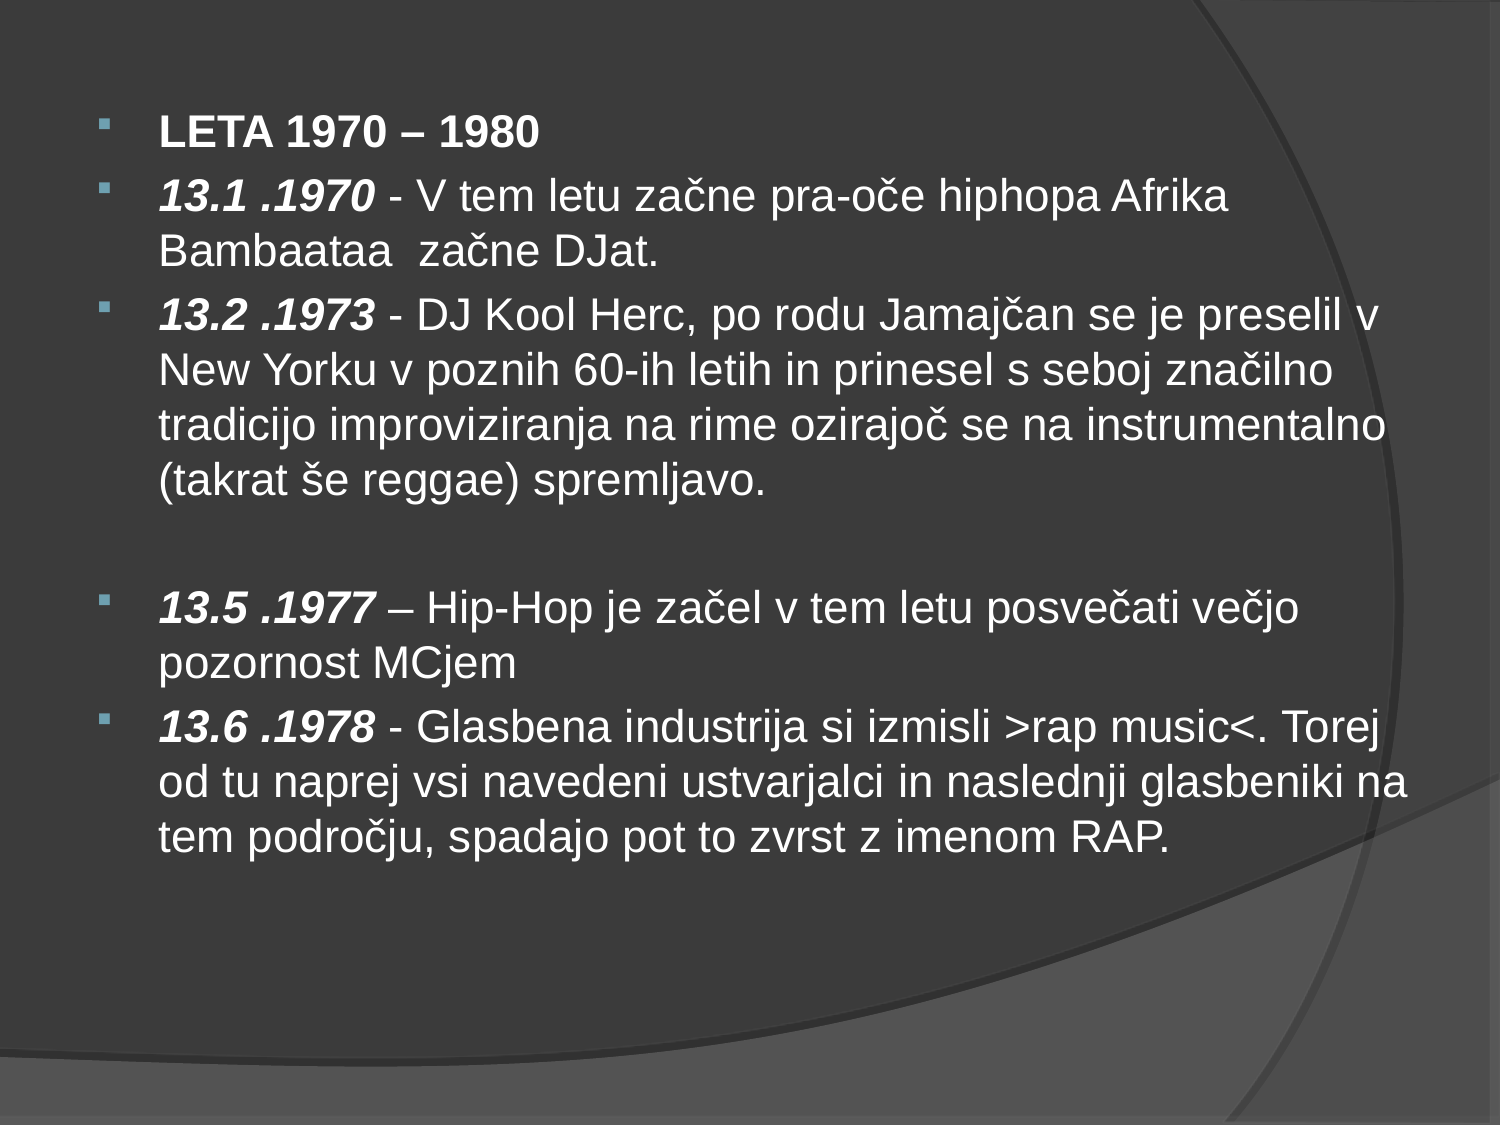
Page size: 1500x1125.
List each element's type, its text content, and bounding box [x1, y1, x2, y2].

list LETA 1970 – 1980 13.1 .1970 - V tem letu začne pra-oče hiphopa Afrika Bambaataa začne DJat. 13.2 .1973 - DJ Kool Herc, po rodu Jamajčan se je preselil v New Yorku v poznih 60-ih letih in prinesel s seboj značilno tradicijo improviziranja na rime ozirajoč se na instrumentalno (takrat še reggae) spremljavo. 13.5 .1977 – Hip-Hop je začel v tem letu posvečati večjo pozornost MCjem 13.6 .1978 - Glasbena industrija si izmisli >rap music<. Torej od tu naprej vsi navedeni ustvarjalci in naslednji glasbeniki na tem področju, spadajo pot to zvrst z imenom RAP. [75, 93, 1425, 1043]
